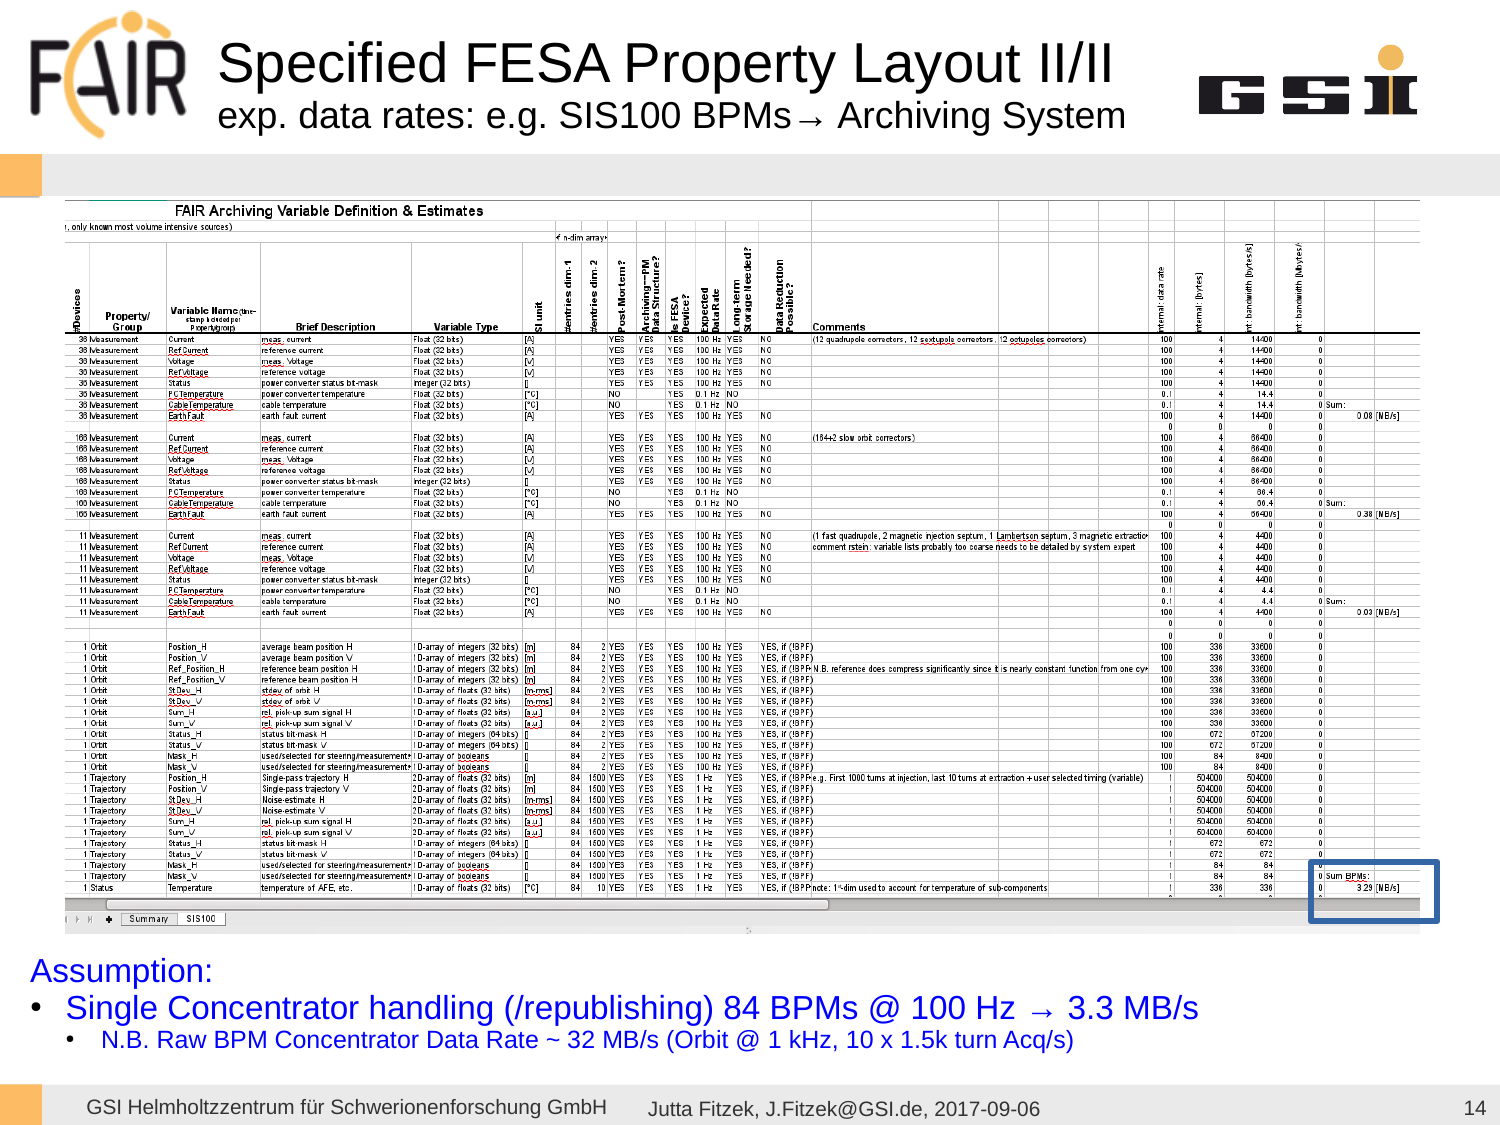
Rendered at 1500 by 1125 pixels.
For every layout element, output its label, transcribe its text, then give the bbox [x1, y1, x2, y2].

picture [1197, 42, 1419, 117]
title Specified FESA Property Layout II/II exp. data rates: e.g. SIS100 BPMs→ Archiving System [217, 0, 1148, 172]
text_box Assumption: Single Concentrator handling (/republishing) 84 BPMs @ 100 Hz → 3.3 MB/s N.B. Raw BPM Concentrator Data Rate ~ 32 MB/s (Orbit @ 1 kHz, 10 x 1.5k turn Acq/s) [15, 944, 1216, 1062]
picture [65, 200, 1420, 934]
picture [1314, 865, 1420, 918]
picture [30, 9, 187, 141]
